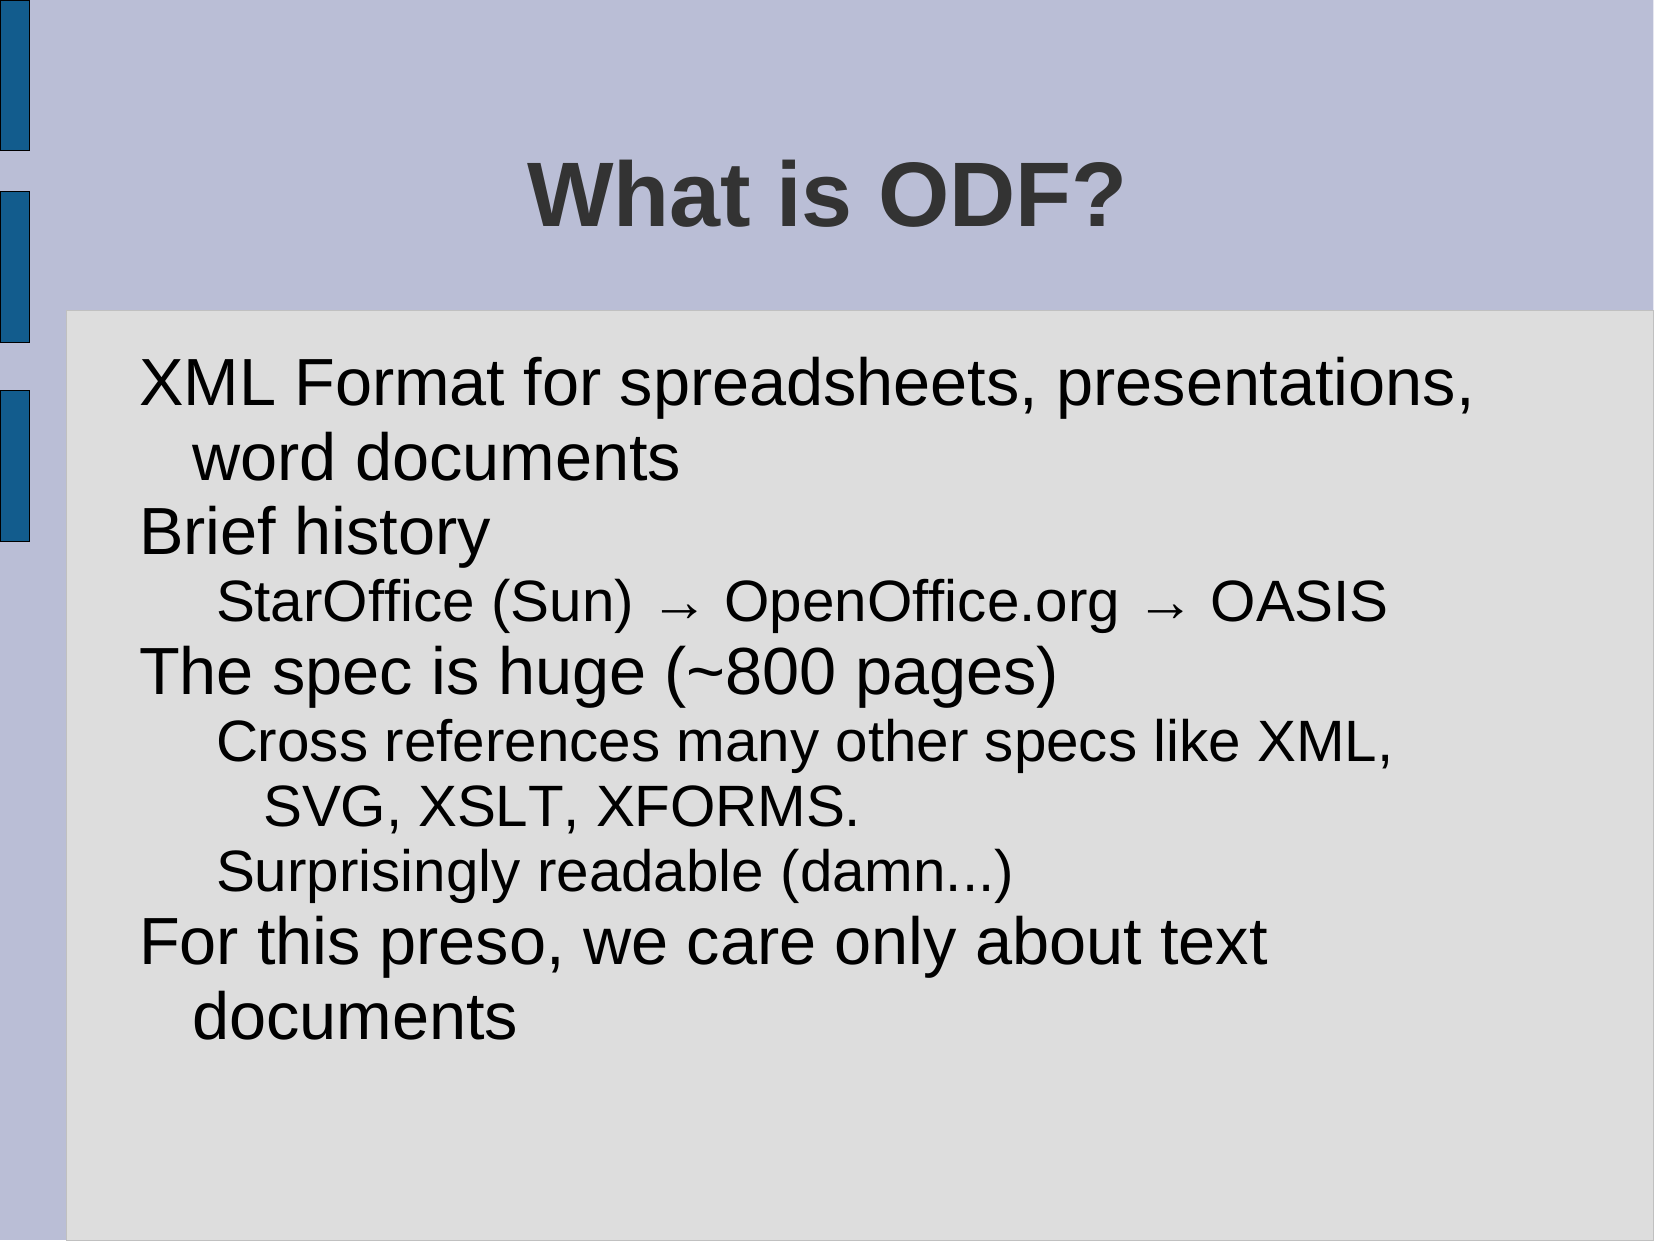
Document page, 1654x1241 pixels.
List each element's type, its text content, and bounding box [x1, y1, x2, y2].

title What is ODF? [121, 98, 1534, 291]
list XML Format for spreadsheets, presentations, word documents Brief history StarOffice (Sun) → OpenOffice.org → OASIS The spec is huge (~800 pages) Cross references many other specs like XML, SVG, XSLT, XFORMS. Surprisingly readable (damn...) For this preso, we care only about text documents [121, 344, 1534, 1112]
